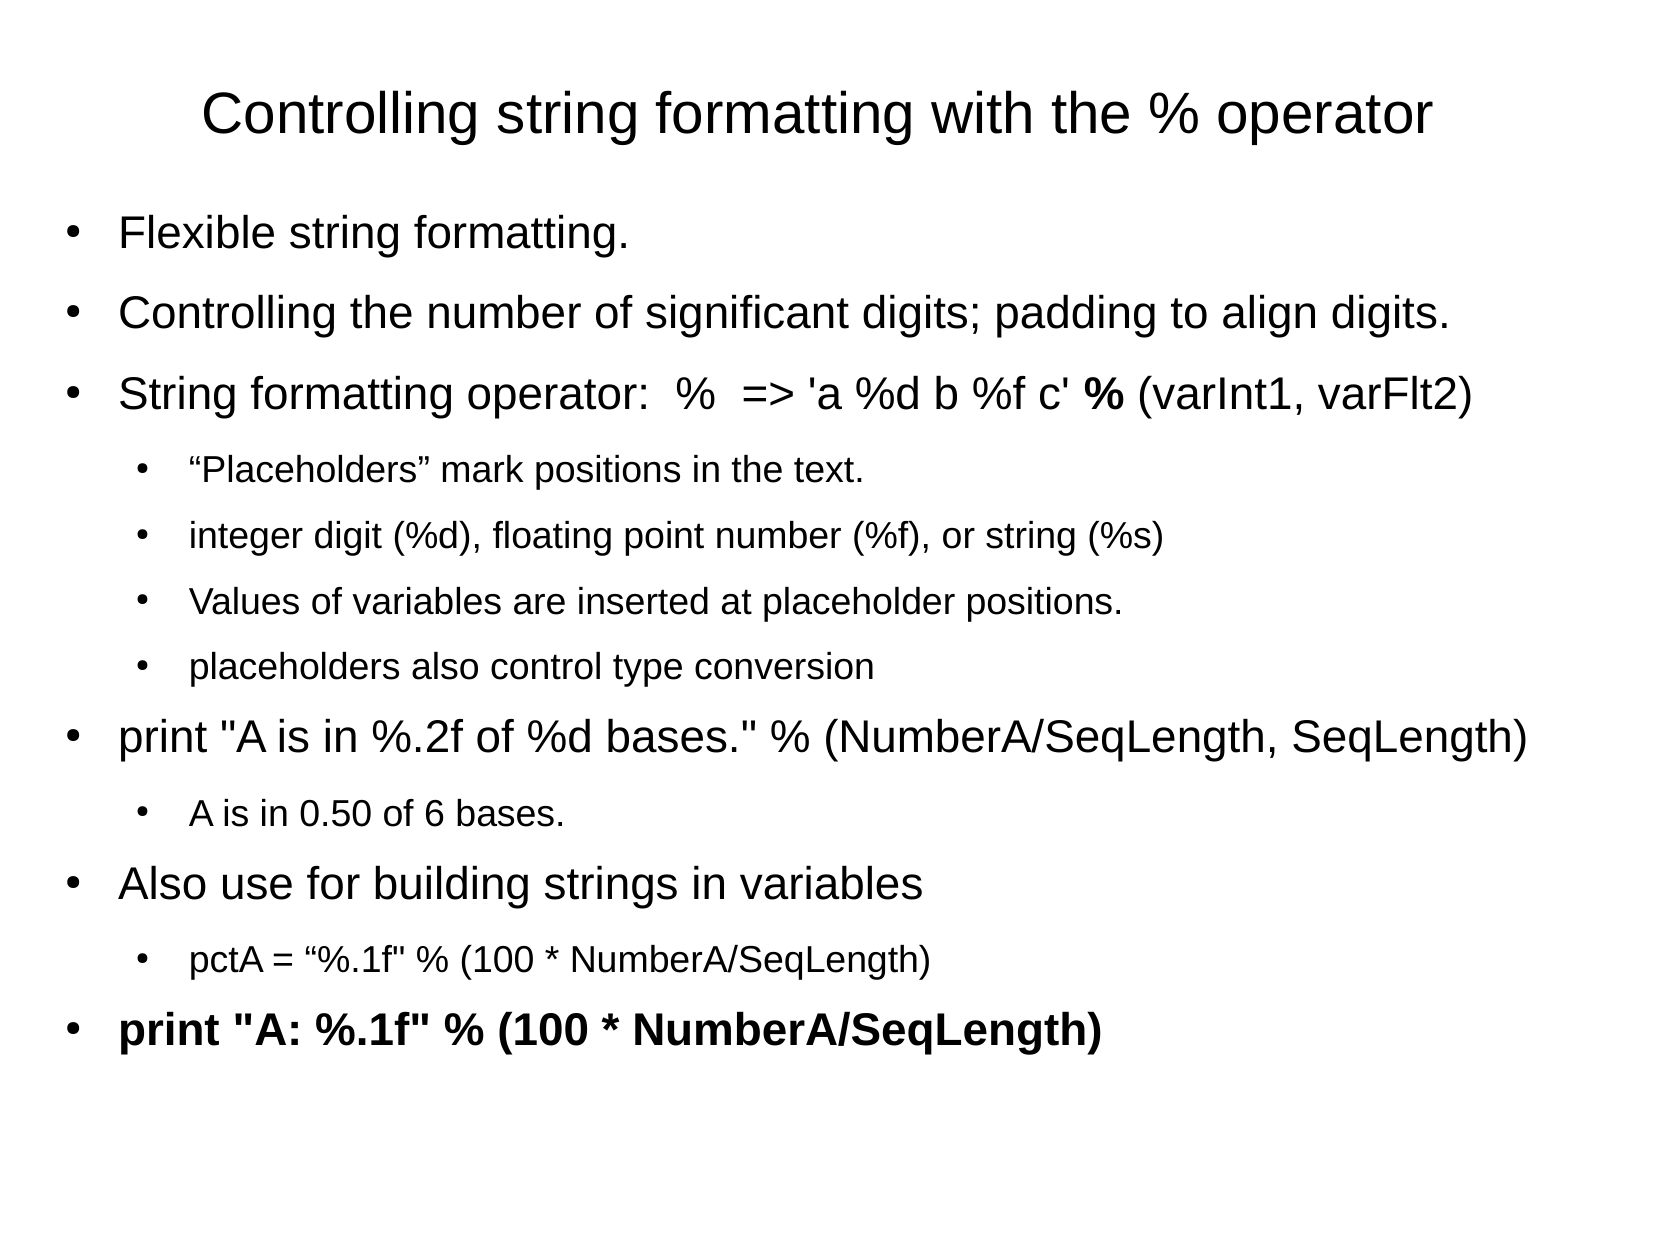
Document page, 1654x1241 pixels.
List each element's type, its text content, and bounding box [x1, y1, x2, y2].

list Flexible string formatting. Controlling the number of significant digits; padding to align digits. String formatting operator: % => 'a %d b %f c' % (varInt1, varFlt2) “Placeholders” mark positions in the text. integer digit (%d), floating point number (%f), or string (%s) Values of variables are inserted at placeholder positions. placeholders also control type conversion print "A is in %.2f of %d bases." % (NumberA/SeqLength, SeqLength) A is in 0.50 of 6 bases. Also use for building strings in variables pctA = “%.1f" % (100 * NumberA/SeqLength) print "A: %.1f" % (100 * NumberA/SeqLength) [47, 206, 1536, 1056]
title Controlling string formatting with the % operator [82, 49, 1571, 178]
